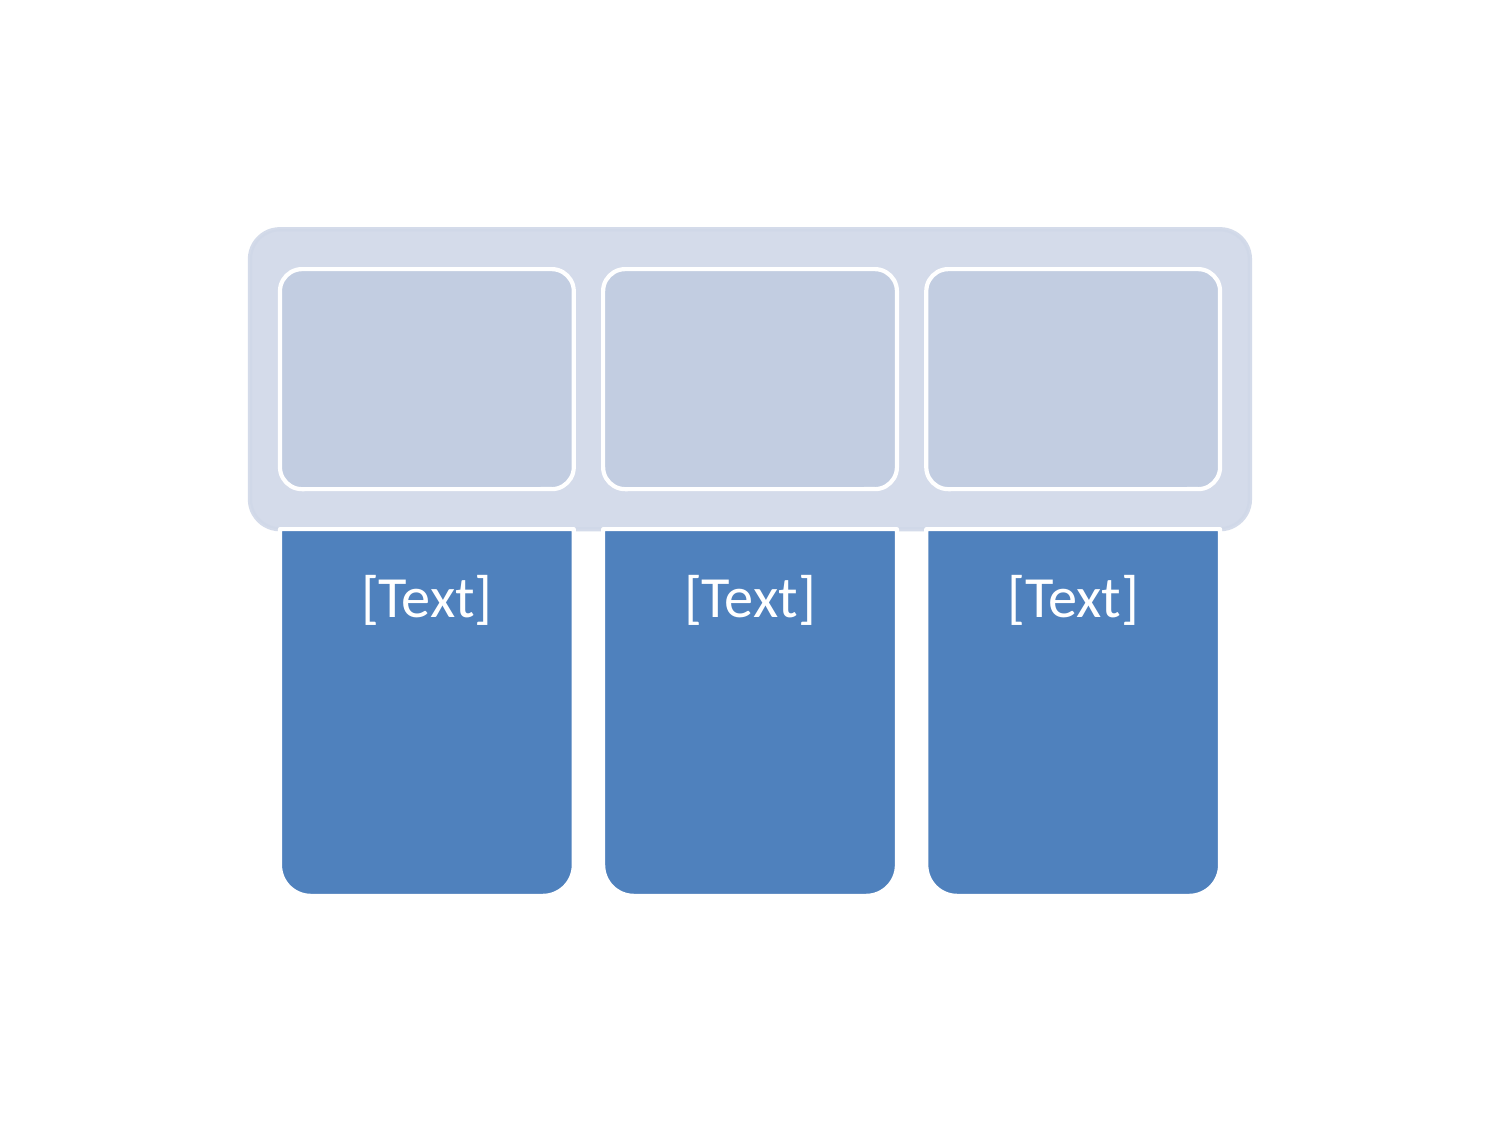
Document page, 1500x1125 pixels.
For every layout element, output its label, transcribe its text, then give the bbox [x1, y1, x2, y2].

text_box [Text] [926, 529, 1221, 896]
text_box [Text] [603, 529, 897, 896]
text_box [Text] [279, 529, 574, 896]
text_box [249, 229, 1250, 530]
